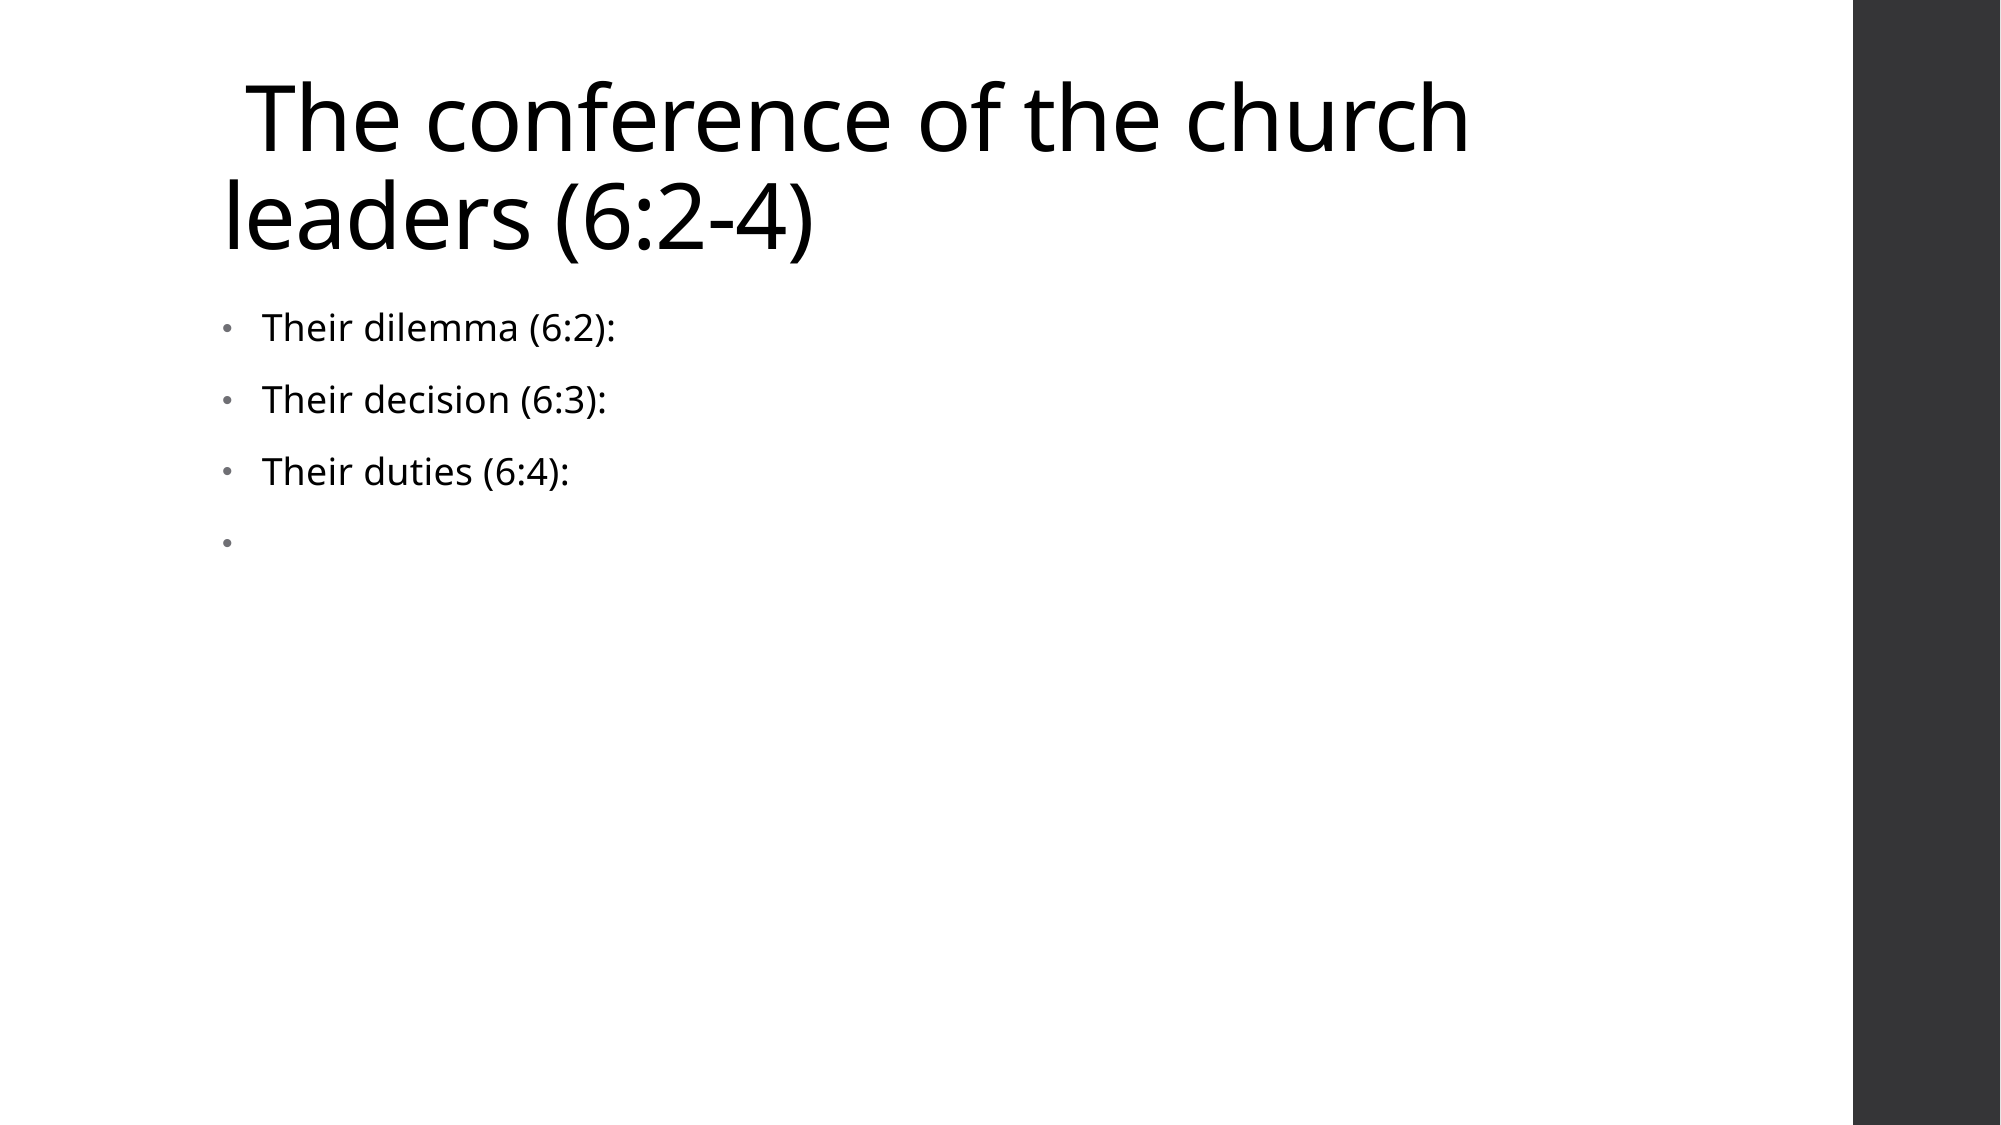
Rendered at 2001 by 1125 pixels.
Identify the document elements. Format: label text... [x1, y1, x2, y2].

list Their dilemma (6:2): Their decision (6:3): Their duties (6:4): [206, 299, 1617, 1014]
title The conference of the church leaders (6:2-4) [206, 60, 1797, 278]
